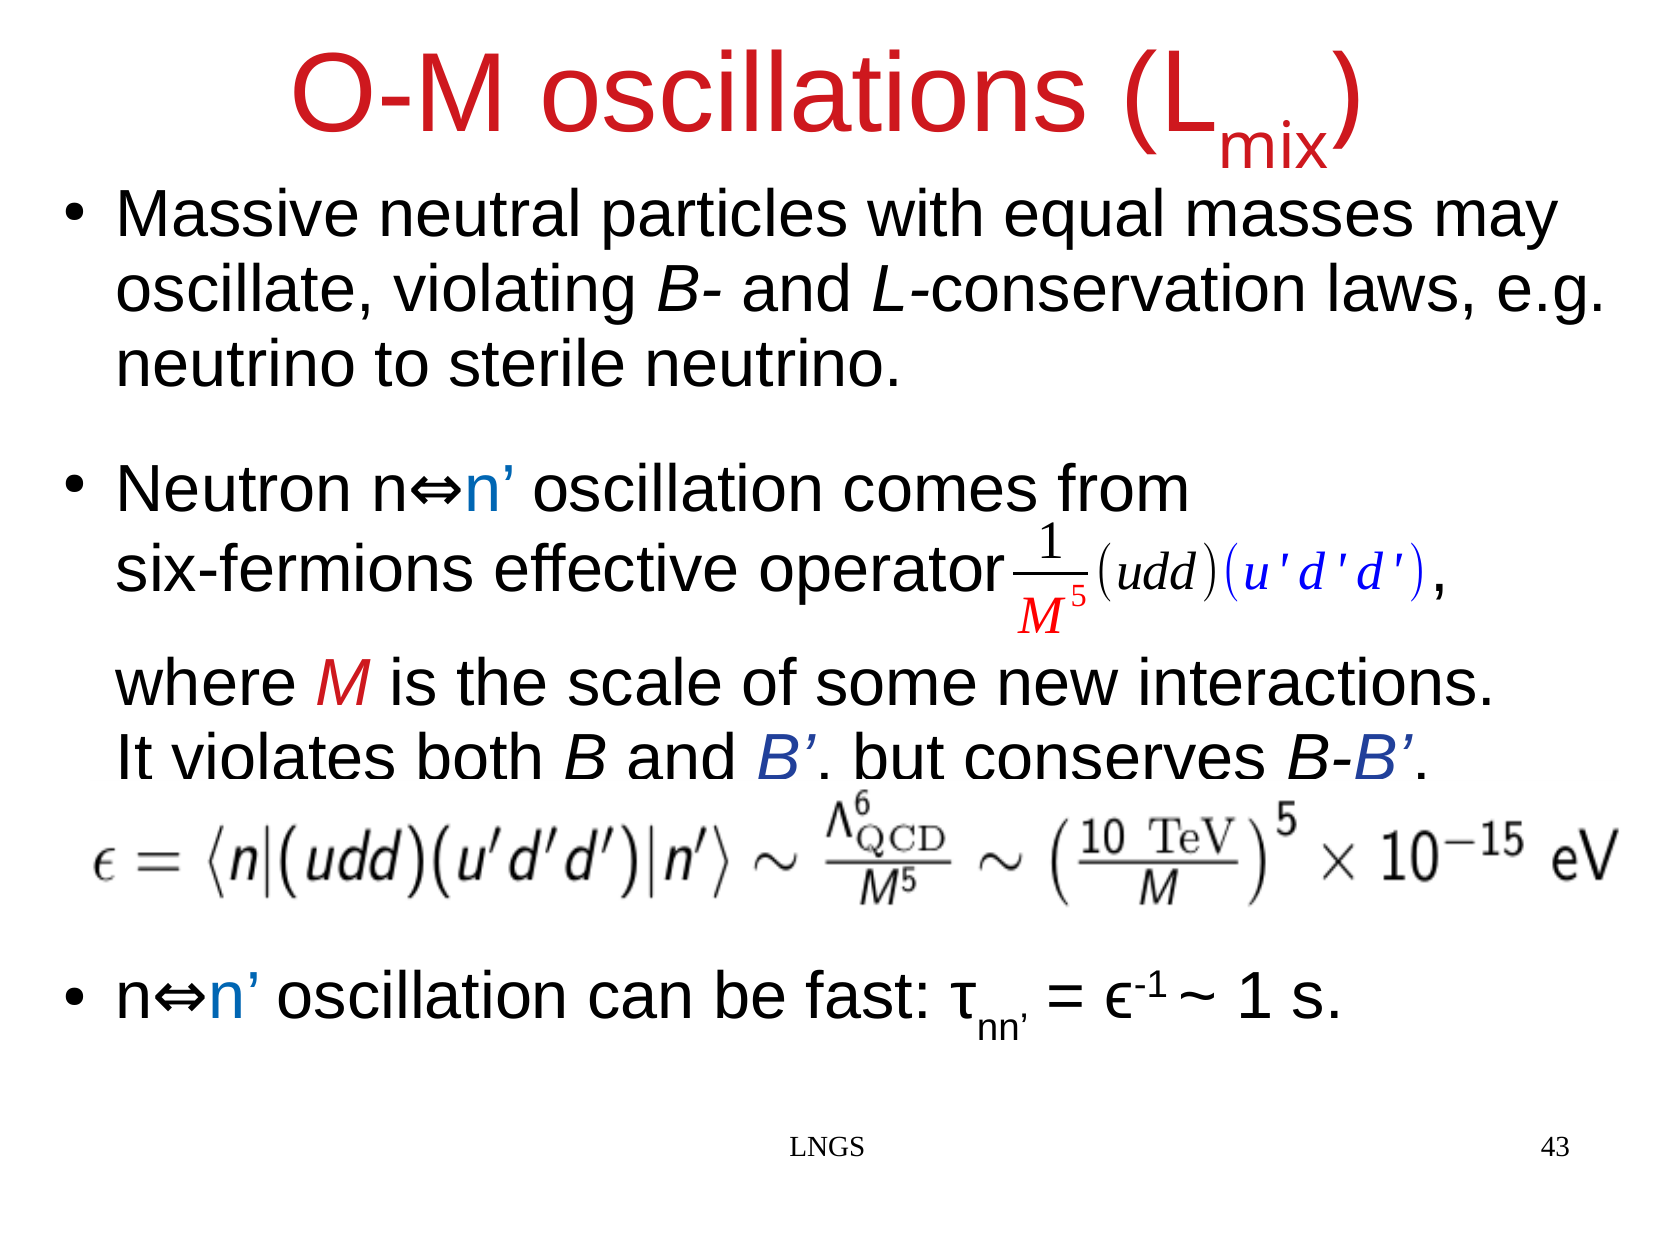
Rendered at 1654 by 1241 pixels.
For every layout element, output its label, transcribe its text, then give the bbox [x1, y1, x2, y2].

list Massive neutral particles with equal masses may oscillate, violating B- and L-conservation laws, e.g. neutrino to sterile neutrino. Neutron n⇔n’ oscillation comes from six-fermions effective operator , where M is the scale of some new interactions. It violates both B and B’, but conserves B-B’. n⇔n’ oscillation can be fast: τnn’ = ϵ-1 ~ 1 s. [45, 176, 1636, 1111]
title O-M oscillations (Lmix) [82, 23, 1571, 176]
chart [1005, 509, 1433, 646]
picture [90, 779, 1621, 931]
